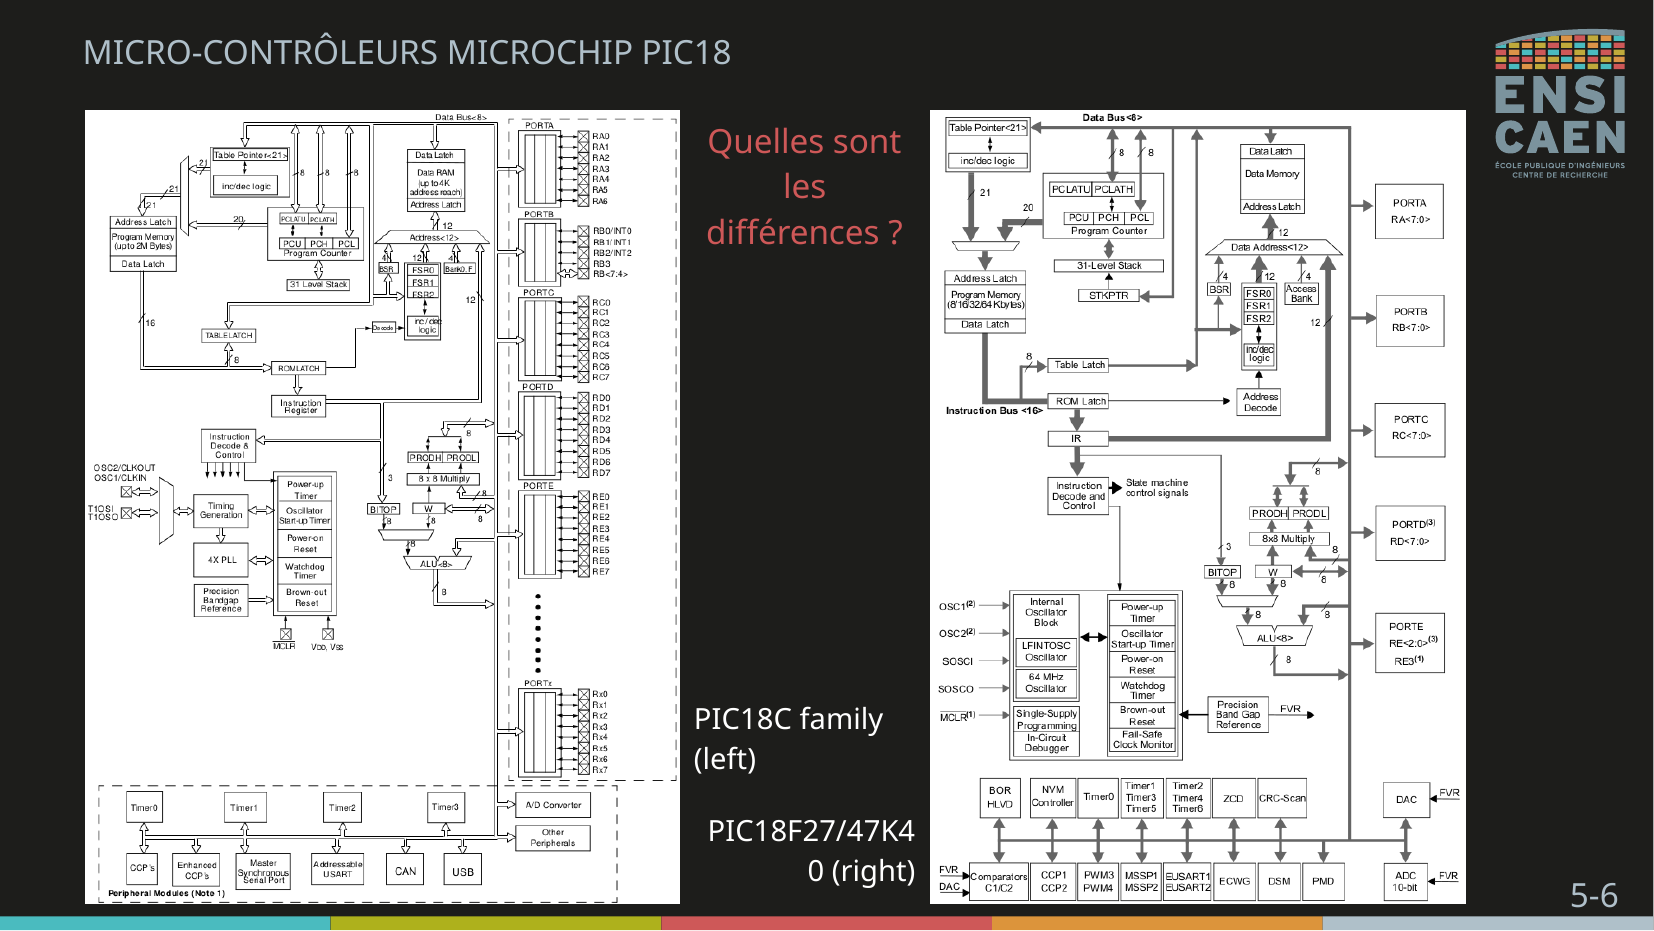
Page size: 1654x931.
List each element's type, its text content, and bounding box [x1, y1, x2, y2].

picture [85, 110, 680, 904]
text_box PIC18F27/47K40 (right) [679, 803, 931, 884]
text_box PIC18C family (left) [679, 691, 931, 780]
title MICRO-CONTRÔLEURS MICROCHIP PIC18 [82, 0, 1467, 148]
text_box Quelles sont les différences ? [679, 110, 931, 238]
picture [930, 110, 1466, 904]
